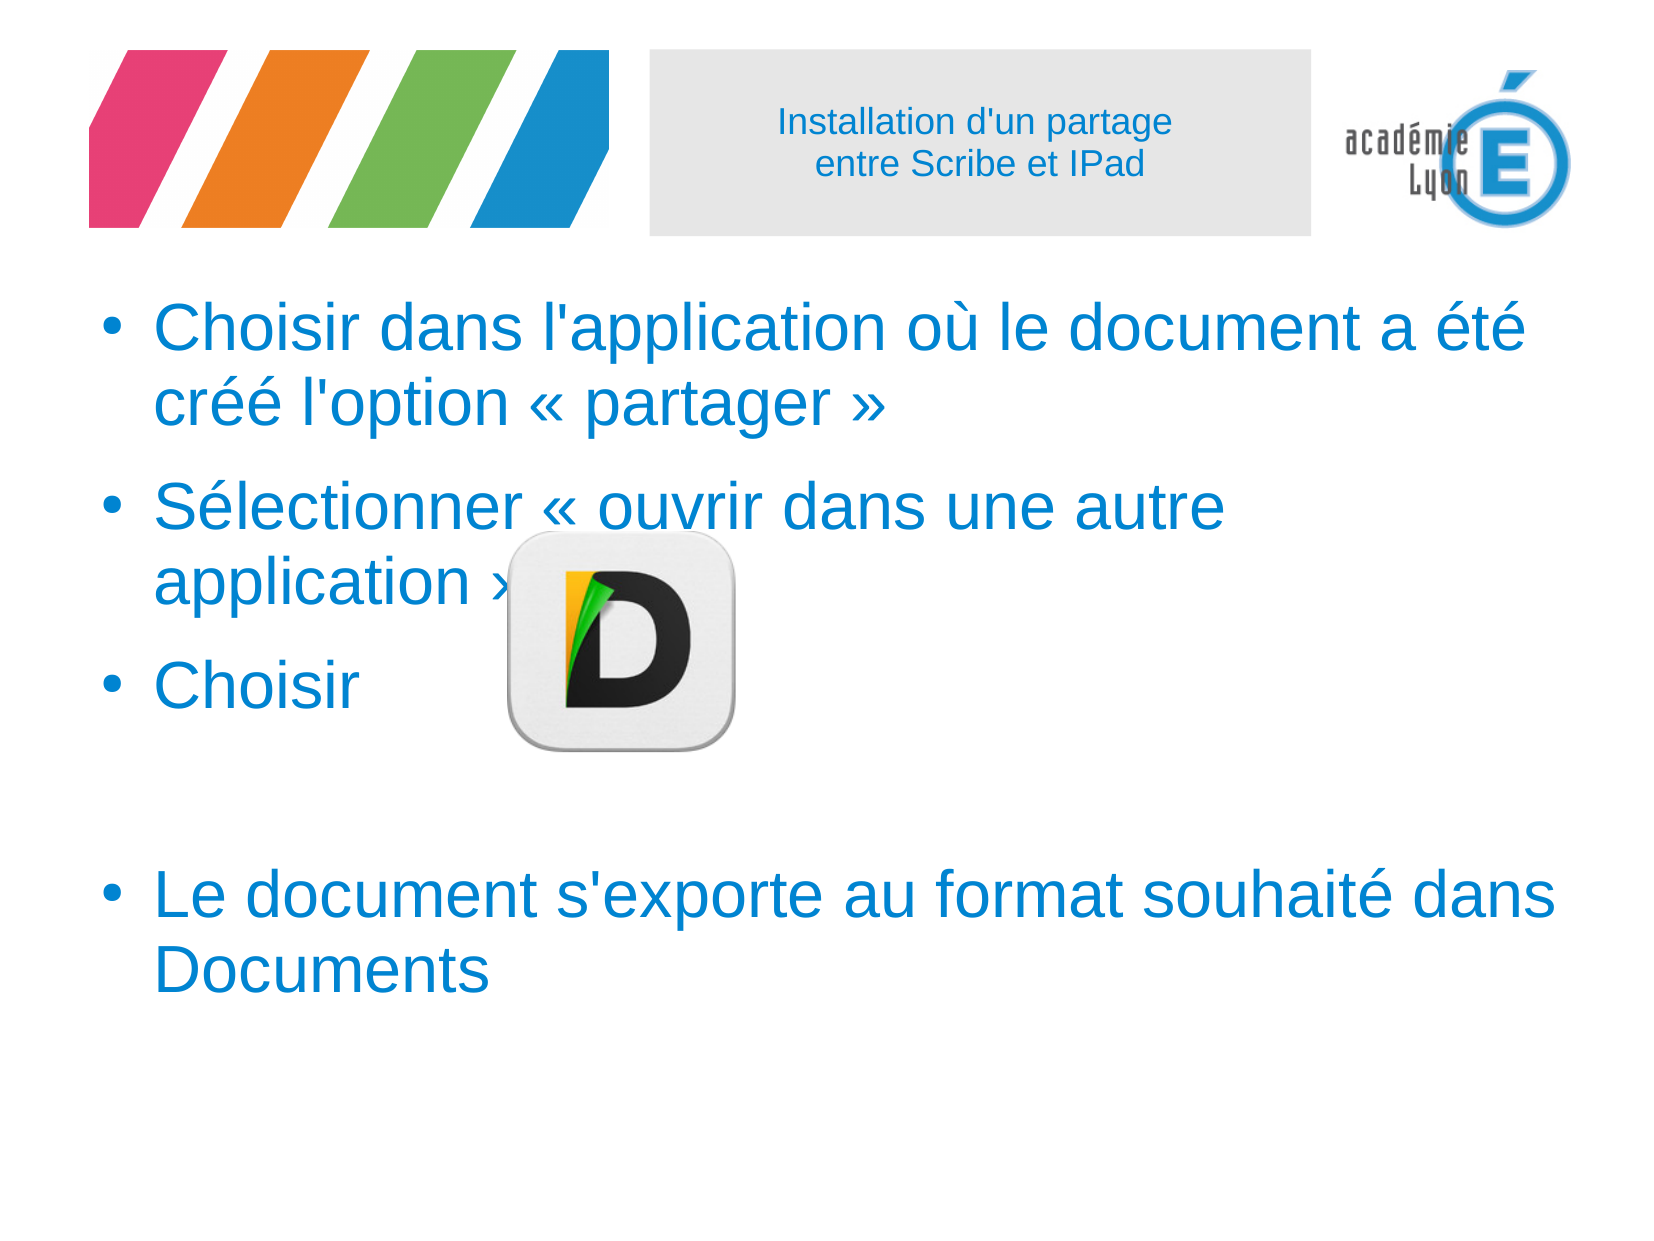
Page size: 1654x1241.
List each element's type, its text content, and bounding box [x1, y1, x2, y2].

picture [89, 50, 609, 228]
title Installation d'un partage entre Scribe et IPad [649, 49, 1312, 237]
list Choisir dans l'application où le document a été créé l'option « partager » Sélectionner « ouvrir dans une autre application » Choisir Le document s'exporte au format souhaité dans Documents [82, 290, 1571, 1010]
picture [507, 531, 741, 756]
picture [1338, 70, 1571, 233]
